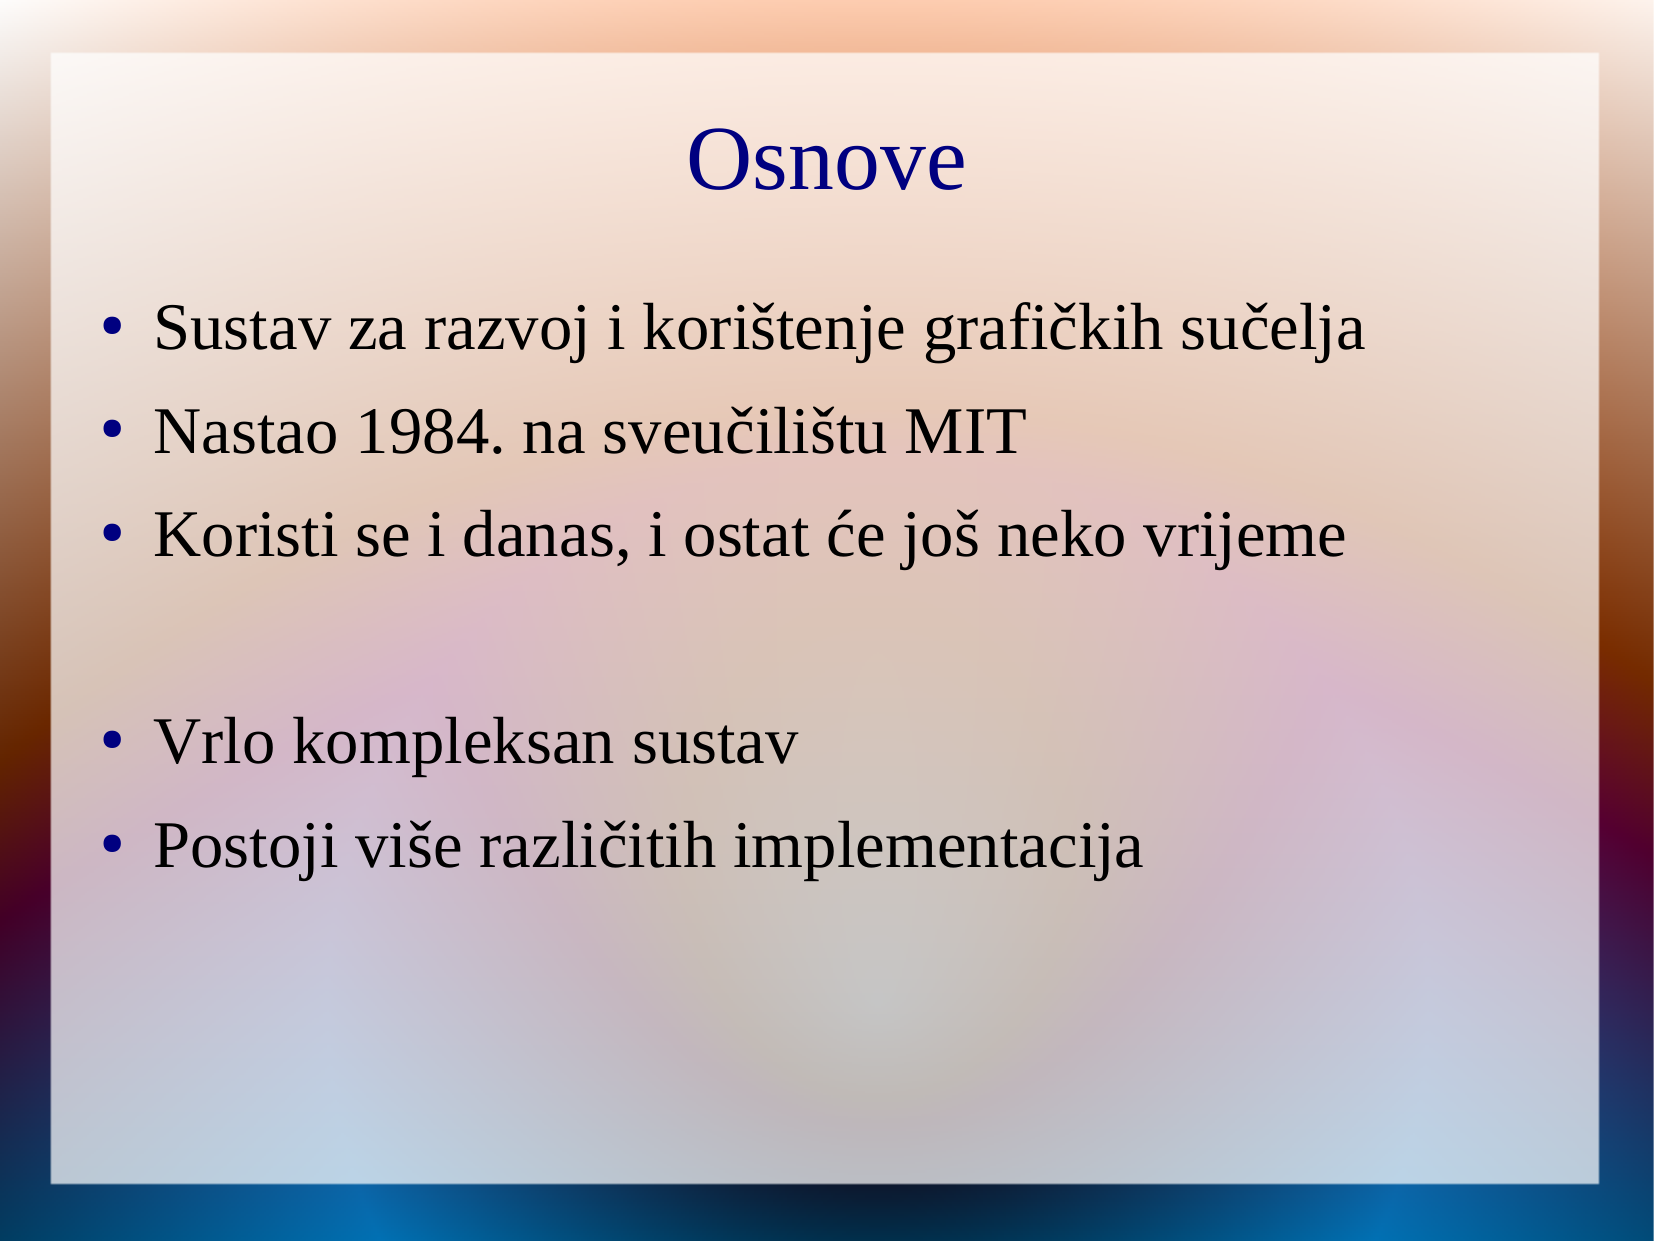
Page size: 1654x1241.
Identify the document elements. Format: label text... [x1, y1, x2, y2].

title Osnove [82, 55, 1571, 263]
list Sustav za razvoj i korištenje grafičkih sučelja Nastao 1984. na sveučilištu MIT Koristi se i danas, i ostat će još neko vrijeme Vrlo kompleksan sustav Postoji više različitih implementacija [82, 290, 1571, 1094]
picture [0, 0, 1654, 1241]
